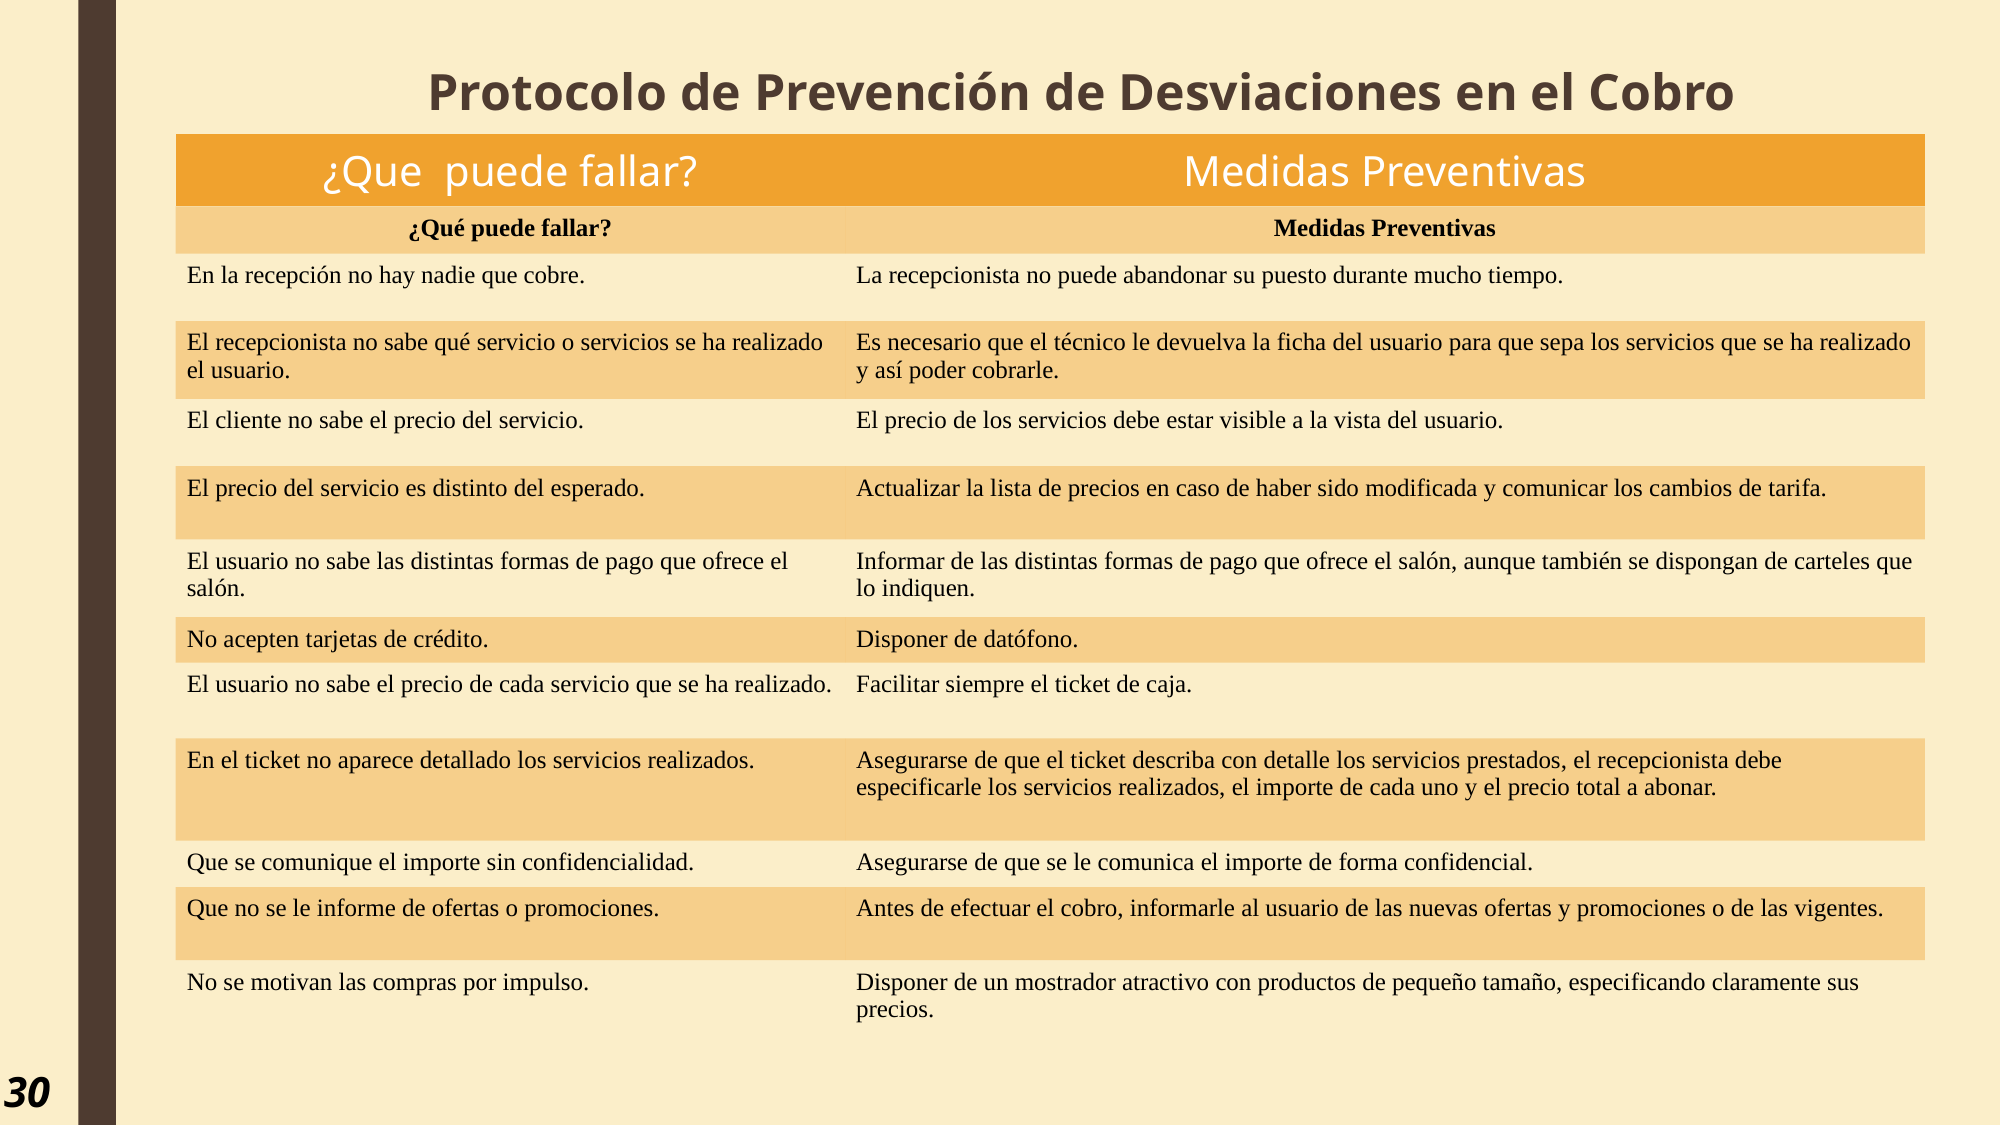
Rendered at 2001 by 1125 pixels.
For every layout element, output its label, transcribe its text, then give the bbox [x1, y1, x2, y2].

table_cell La recepcionista no puede abandonar su puesto durante mucho tiempo. [845, 254, 1925, 321]
table_cell El precio del servicio es distinto del esperado. [176, 466, 845, 539]
table_cell ¿Qué puede fallar? [176, 206, 845, 254]
table_cell Disponer de un mostrador atractivo con productos de pequeño tamaño, especificando claramente sus precios. [845, 960, 1925, 1037]
table_header ¿Que puede fallar? [176, 134, 845, 206]
slide_number 30 [0, 1058, 79, 1125]
table_cell Disponer de datófono. [845, 617, 1925, 663]
table_cell En el ticket no aparece detallado los servicios realizados. [176, 738, 845, 841]
table_cell Medidas Preventivas [845, 206, 1925, 254]
table_cell El usuario no sabe las distintas formas de pago que ofrece el salón. [176, 539, 845, 617]
table_cell El precio de los servicios debe estar visible a la vista del usuario. [845, 399, 1925, 466]
table_cell Informar de las distintas formas de pago que ofrece el salón, aunque también se dispongan de carteles que lo indiquen. [845, 539, 1925, 617]
table_cell En la recepción no hay nadie que cobre. [176, 254, 845, 321]
table_cell El recepcionista no sabe qué servicio o servicios se ha realizado el usuario. [176, 321, 845, 399]
table_cell Facilitar siempre el ticket de caja. [845, 663, 1925, 738]
table_cell Que no se le informe de ofertas o promociones. [176, 887, 845, 960]
table_cell El usuario no sabe el precio de cada servicio que se ha realizado. [176, 663, 845, 738]
table_cell Que se comunique el importe sin confidencialidad. [176, 841, 845, 887]
table_cell Antes de efectuar el cobro, informarle al usuario de las nuevas ofertas y promociones o de las vigentes. [845, 887, 1925, 960]
table_header Medidas Preventivas [845, 134, 1925, 206]
title Protocolo de Prevención de Desviaciones en el Cobro [412, 23, 2000, 144]
table_cell No acepten tarjetas de crédito. [176, 617, 845, 663]
table_cell Asegurarse de que el ticket describa con detalle los servicios prestados, el recepcionista debe especificarle los servicios realizados, el importe de cada uno y el precio total a abonar. [845, 738, 1925, 841]
table_cell Es necesario que el técnico le devuelva la ficha del usuario para que sepa los servicios que se ha realizado y así poder cobrarle. [845, 321, 1925, 399]
table_cell Asegurarse de que se le comunica el importe de forma confidencial. [845, 841, 1925, 887]
table_cell El cliente no sabe el precio del servicio. [176, 399, 845, 466]
table_cell No se motivan las compras por impulso. [176, 960, 845, 1037]
table_cell Actualizar la lista de precios en caso de haber sido modificada y comunicar los cambios de tarifa. [845, 466, 1925, 539]
